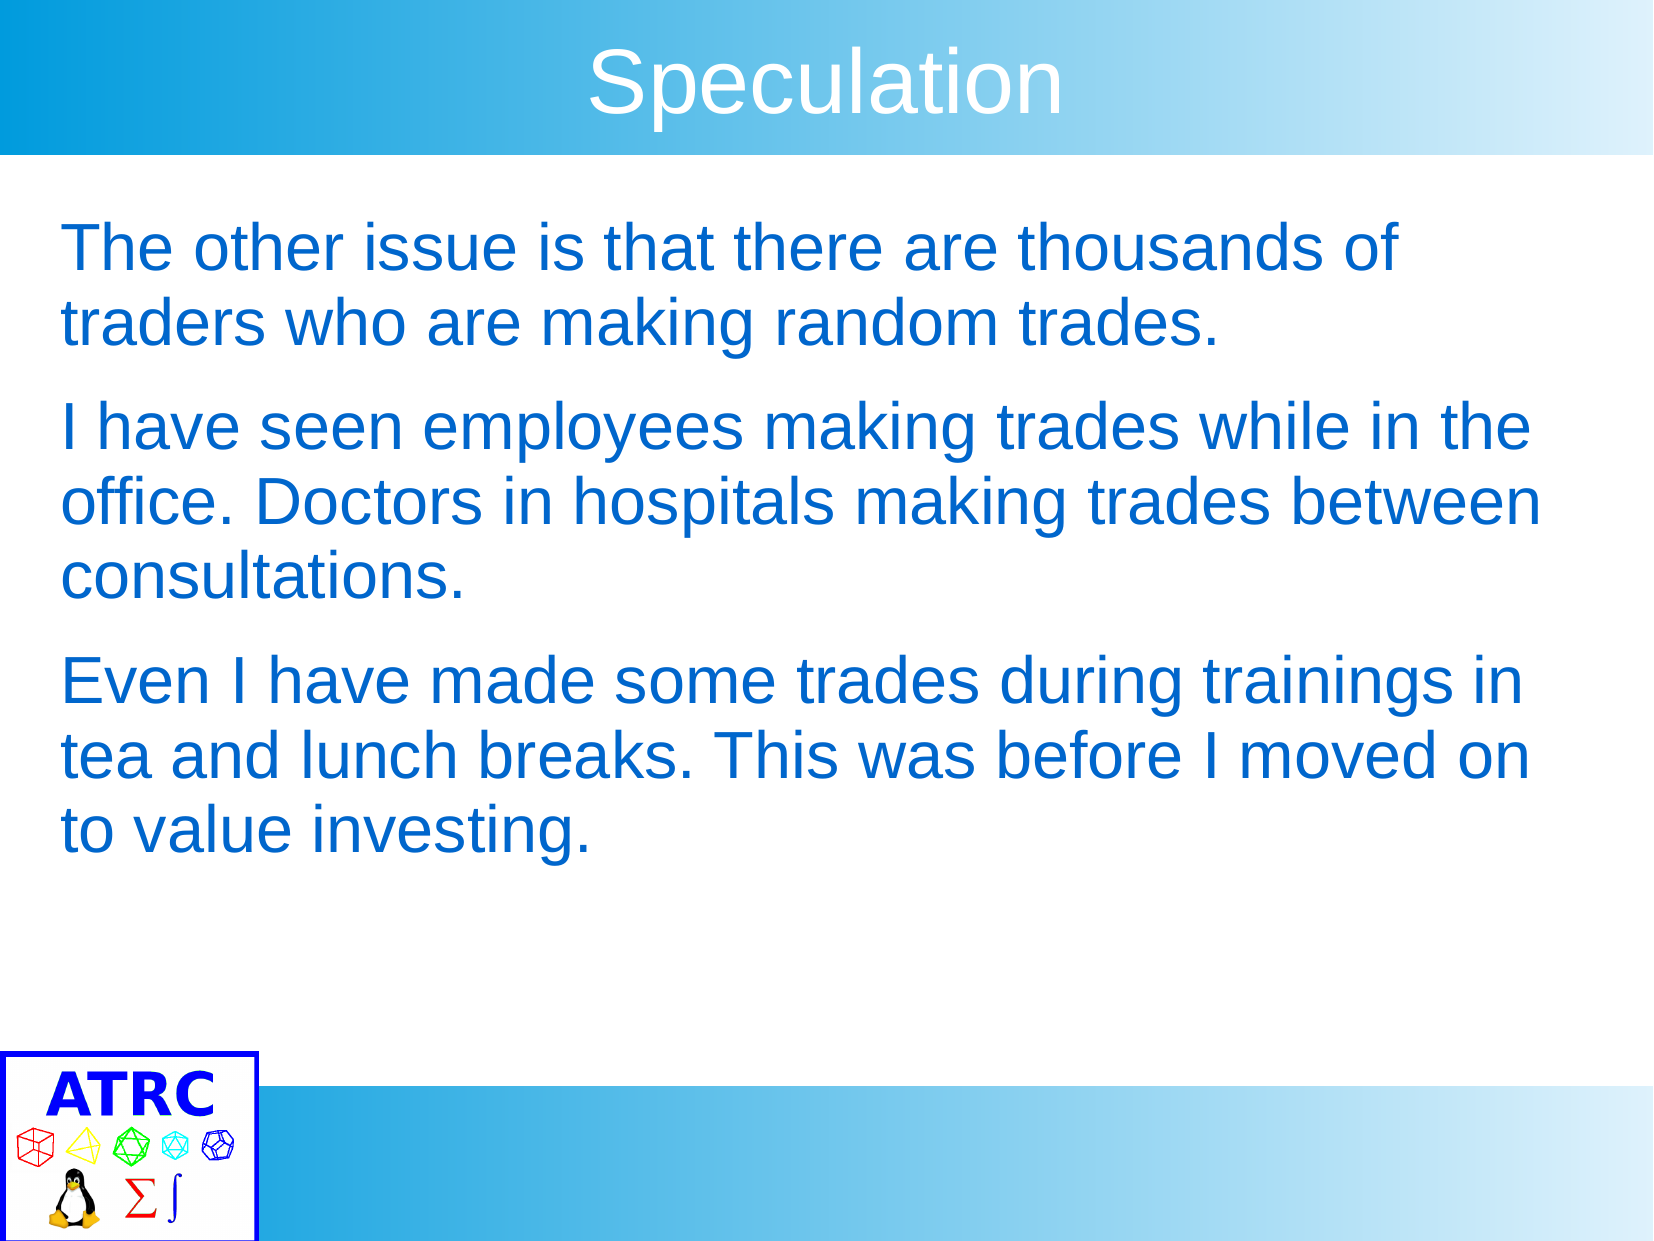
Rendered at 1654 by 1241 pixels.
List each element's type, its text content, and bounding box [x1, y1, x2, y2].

picture [0, 1051, 259, 1241]
list The other issue is that there are thousands of traders who are making random trades. I have seen employees making trades while in the office. Doctors in hospitals making trades between consultations. Even I have made some trades during trainings in tea and lunch breaks. This was before I moved on to value investing. [60, 210, 1549, 930]
title Speculation [82, 30, 1571, 135]
